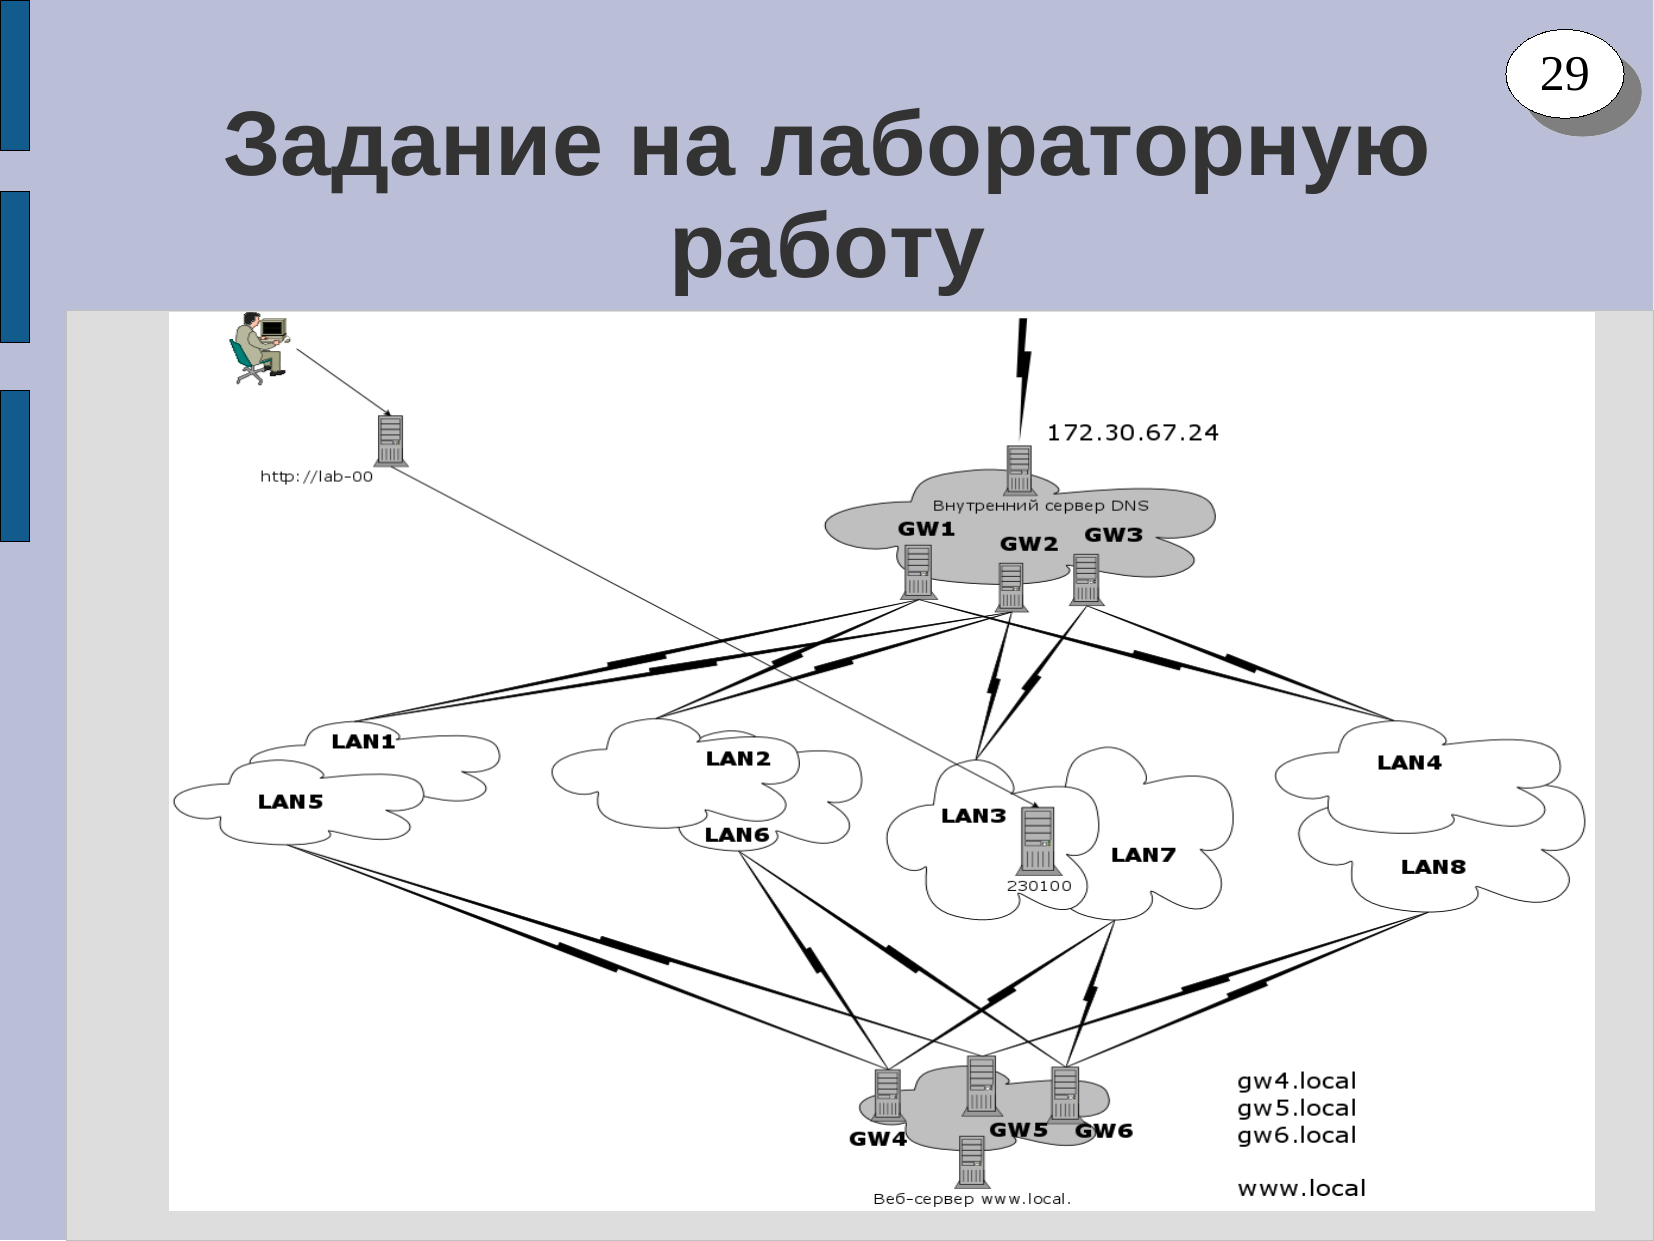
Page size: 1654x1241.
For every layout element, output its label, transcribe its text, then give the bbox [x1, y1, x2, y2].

title Задание на лабораторную работу [121, 91, 1534, 299]
text_box 29 [1505, 29, 1625, 119]
picture [169, 312, 1595, 1211]
